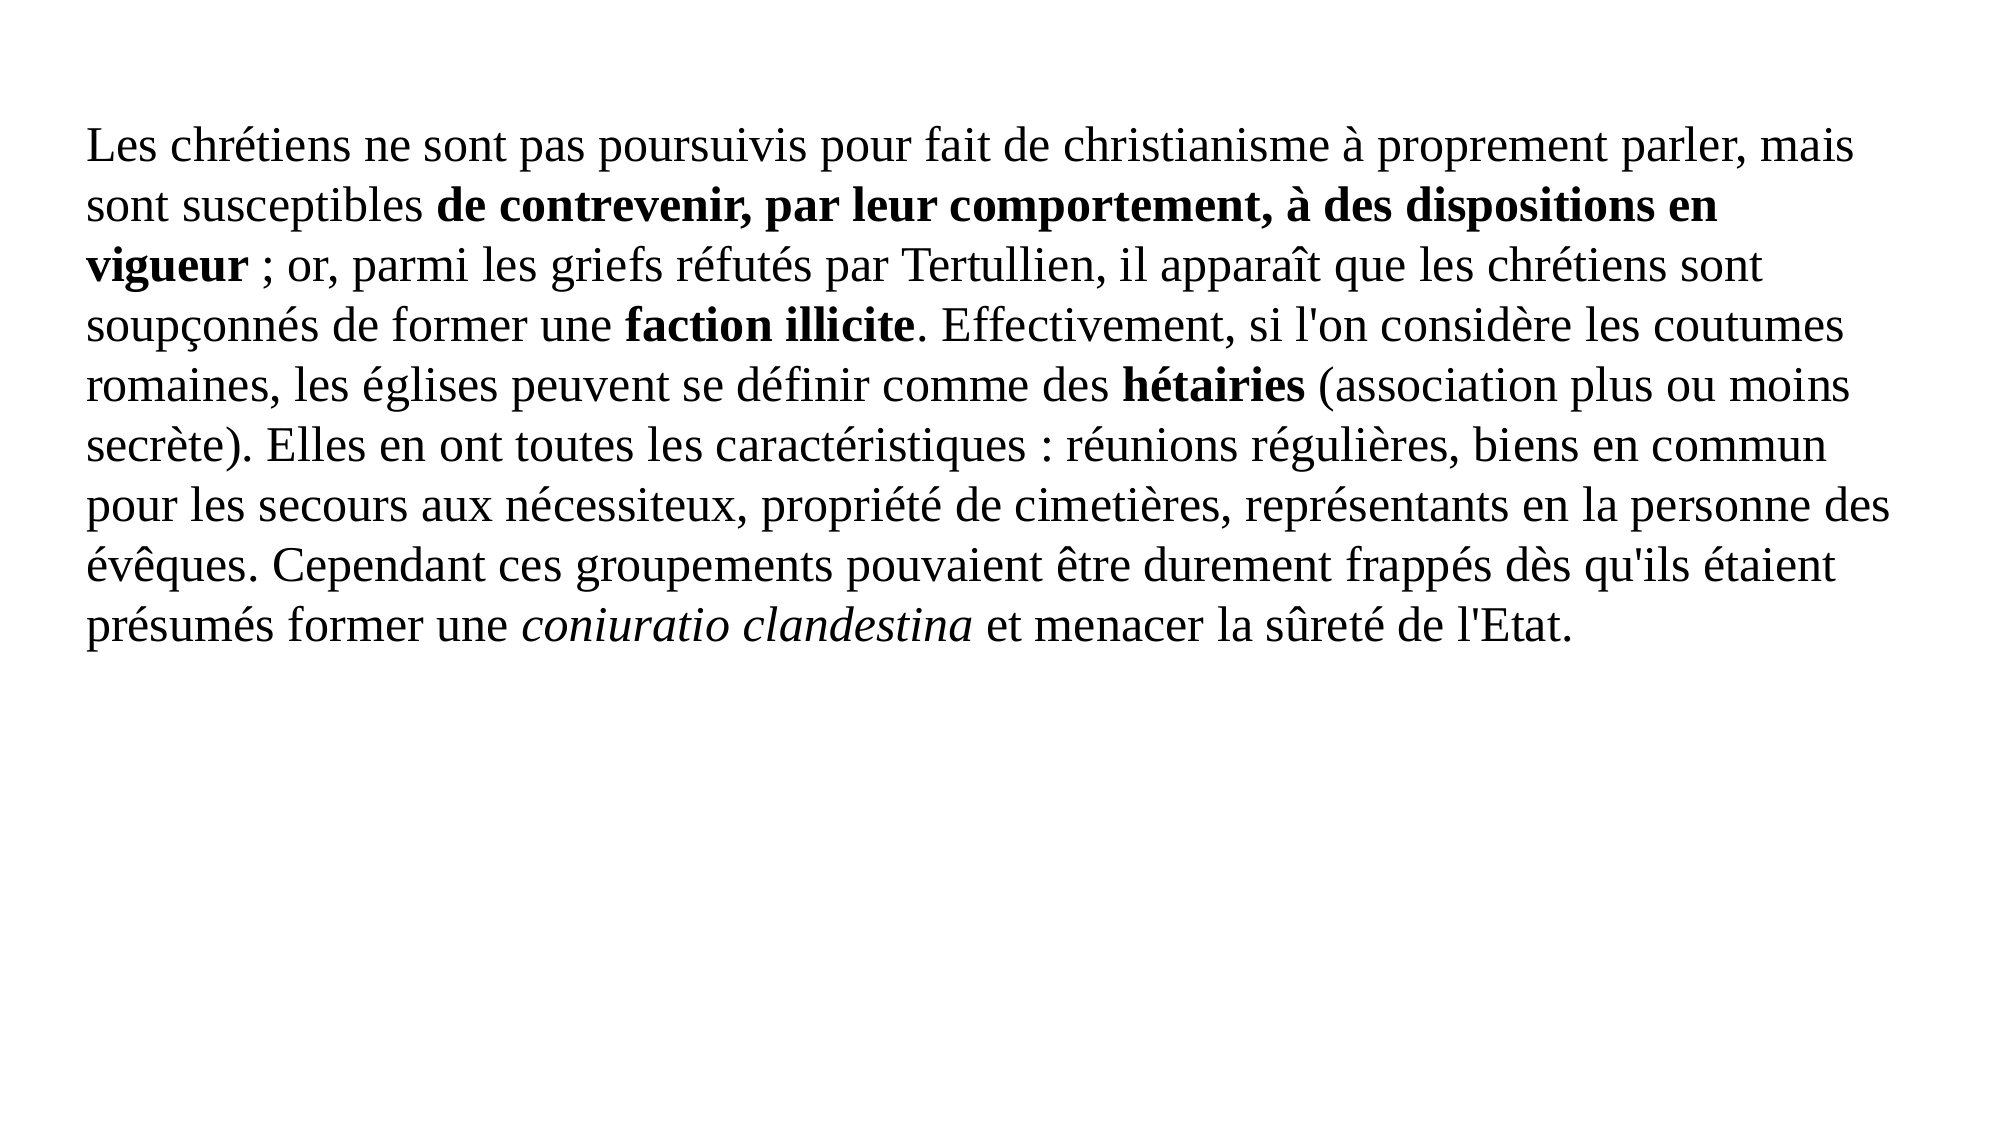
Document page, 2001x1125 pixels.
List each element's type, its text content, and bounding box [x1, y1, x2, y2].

text_box Les chrétiens ne sont pas poursuivis pour fait de christianisme à proprement parler, mais sont susceptibles de contrevenir, par leur comportement, à des dispositions en vigueur ; or, parmi les griefs réfutés par Tertullien, il apparaît que les chrétiens sont soupçonnés de former une faction illicite. Effectivement, si l'on considère les coutumes romaines, les églises peuvent se définir comme des hétairies (association plus ou moins secrète). Elles en ont toutes les caractéristiques : réunions régulières, biens en commun pour les secours aux nécessiteux, propriété de cimetières, représentants en la personne des évêques. Cependant ces groupements pouvaient être durement frappés dès qu'ils étaient présumés former une coniuratio clandestina et menacer la sûreté de l'Etat. [70, 103, 1929, 665]
